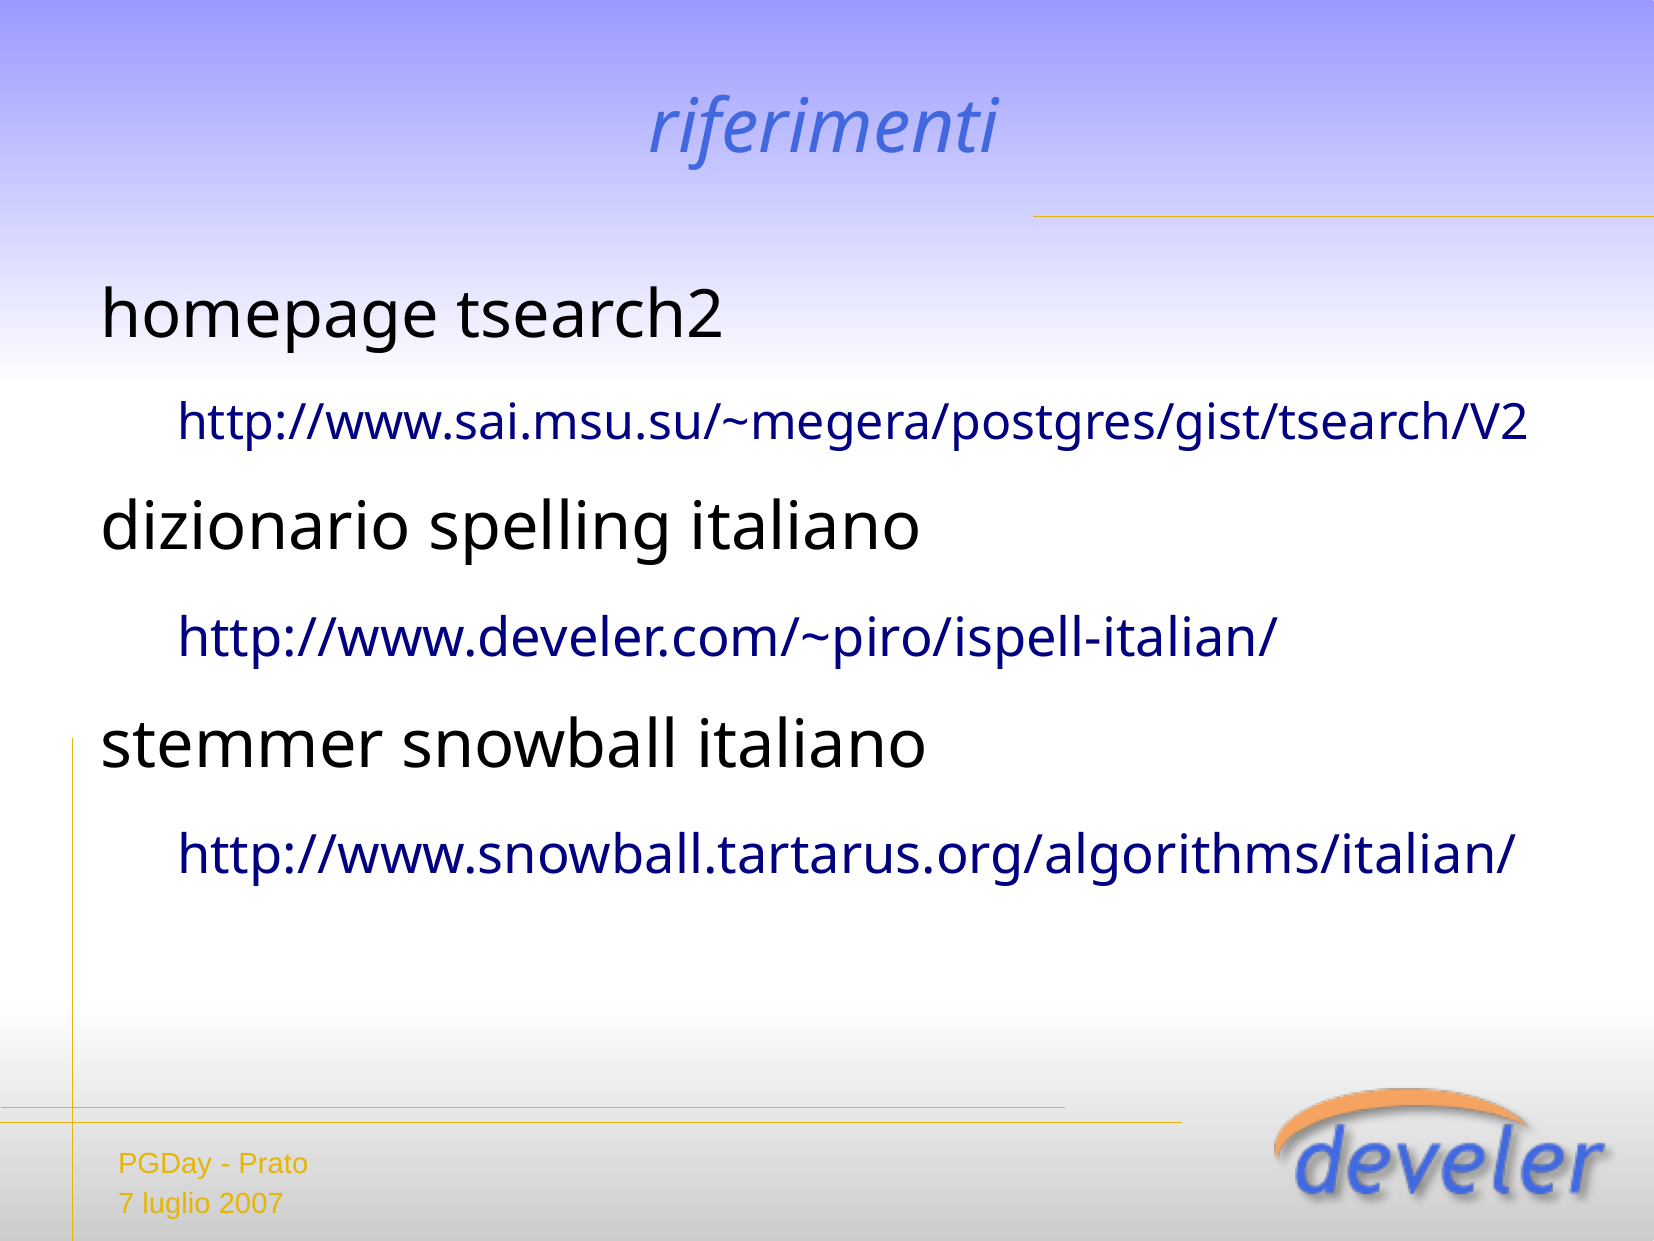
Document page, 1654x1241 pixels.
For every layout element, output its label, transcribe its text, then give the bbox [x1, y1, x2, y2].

list homepage tsearch2 http://www.sai.msu.su/~megera/postgres/gist/tsearch/V2 dizionario spelling italiano http://www.develer.com/~piro/ispell-italian/ stemmer snowball italiano http://www.snowball.tartarus.org/algorithms/italian/ [82, 265, 1571, 1093]
title riferimenti [82, 29, 1565, 217]
picture [1269, 1083, 1622, 1211]
